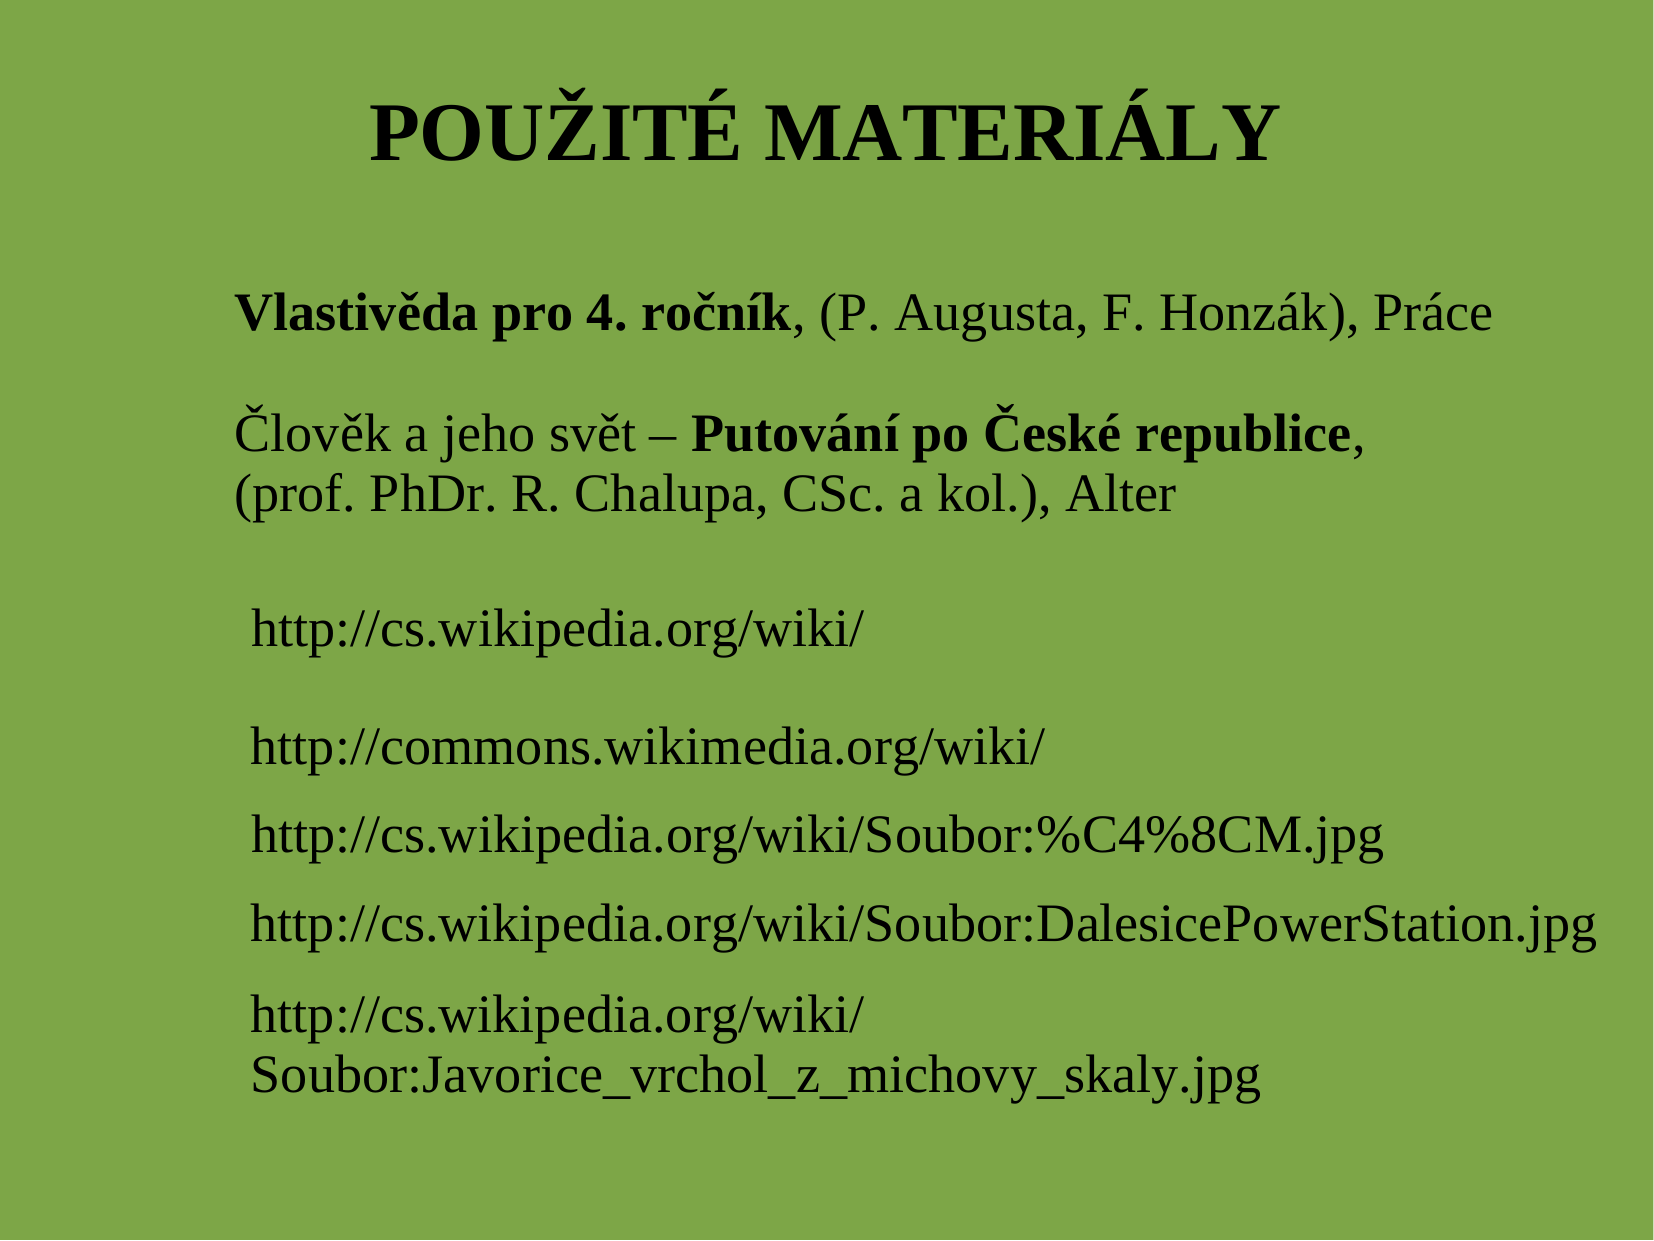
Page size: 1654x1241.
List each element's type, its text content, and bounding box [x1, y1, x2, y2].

text_box http://cs.wikipedia.org/wiki/Soubor:Javorice_vrchol_z_michovy_skaly.jpg [236, 976, 1558, 1113]
text_box http://cs.wikipedia.org/wiki/ [236, 590, 1034, 648]
text_box Vlastivěda pro 4. ročník, (P. Augusta, F. Honzák), Práce Člověk a jeho svět – Putování po České republice, (prof. PhDr. R. Chalupa, CSc. a kol.), Alter [219, 274, 1654, 532]
text_box http://cs.wikipedia.org/wiki/Soubor:DalesicePowerStation.jpg [236, 885, 1624, 962]
text_box http://commons.wikimedia.org/wiki/ [236, 708, 1123, 766]
text_box http://cs.wikipedia.org/wiki/Soubor:%C4%8CM.jpg [236, 797, 1493, 885]
text_box POUŽITÉ MATERIÁLY [354, 78, 1403, 178]
